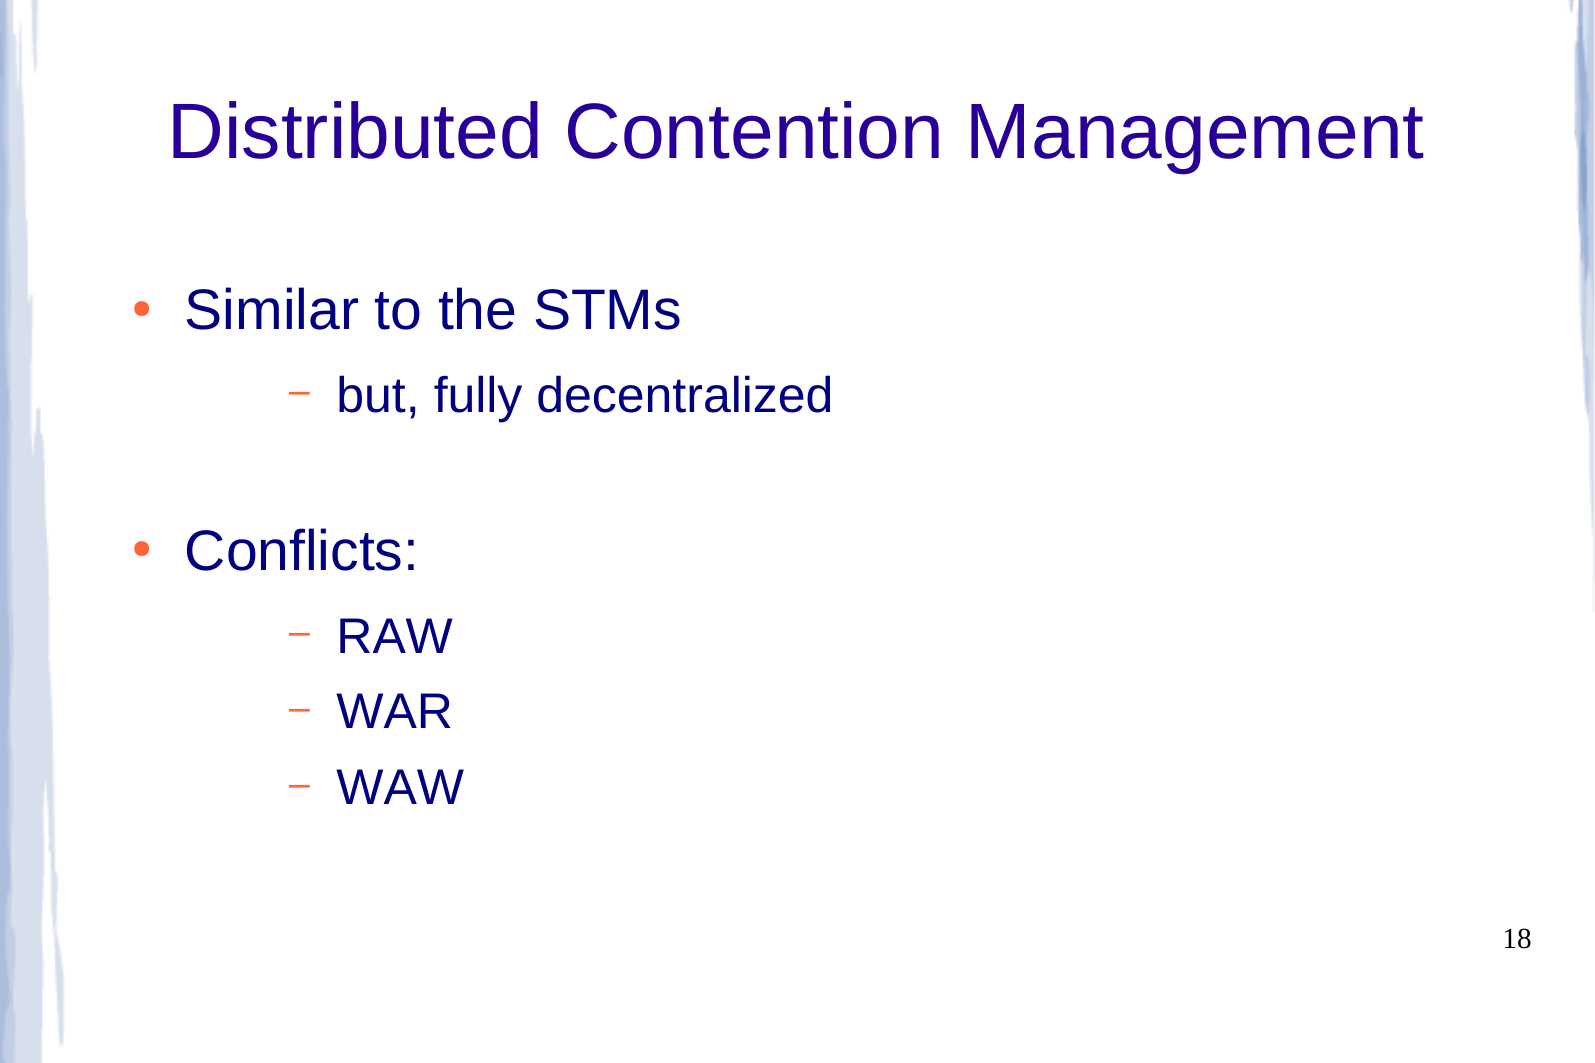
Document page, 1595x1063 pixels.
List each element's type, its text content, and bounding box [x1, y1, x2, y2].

list Similar to the STMs but, fully decentralized Conflicts: RAW WAR WAW [113, 278, 1515, 1030]
picture [0, 0, 1595, 1063]
title Distributed Contention Management [79, 42, 1515, 220]
